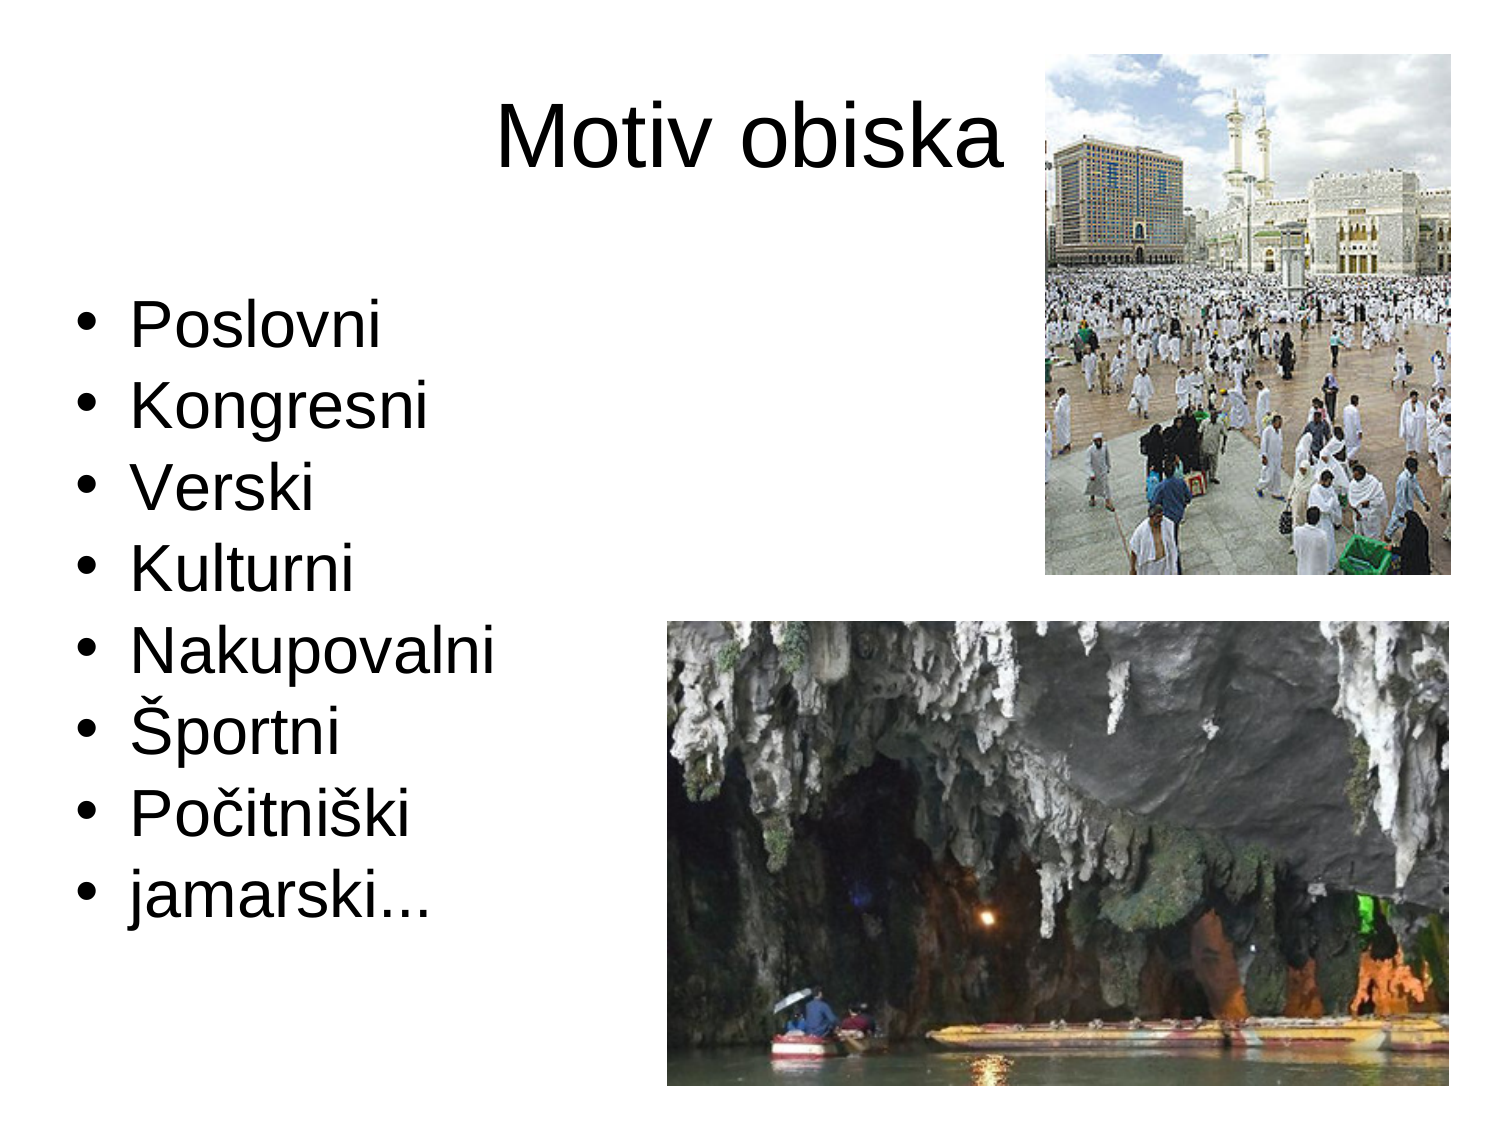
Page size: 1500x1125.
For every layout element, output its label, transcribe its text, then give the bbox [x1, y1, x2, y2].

picture [667, 621, 1449, 1086]
picture [1045, 54, 1451, 575]
title Motiv obiska [75, 28, 1425, 249]
list Poslovni Kongresni Verski Kulturni Nakupovalni Športni Počitniški jamarski... [75, 295, 1425, 991]
